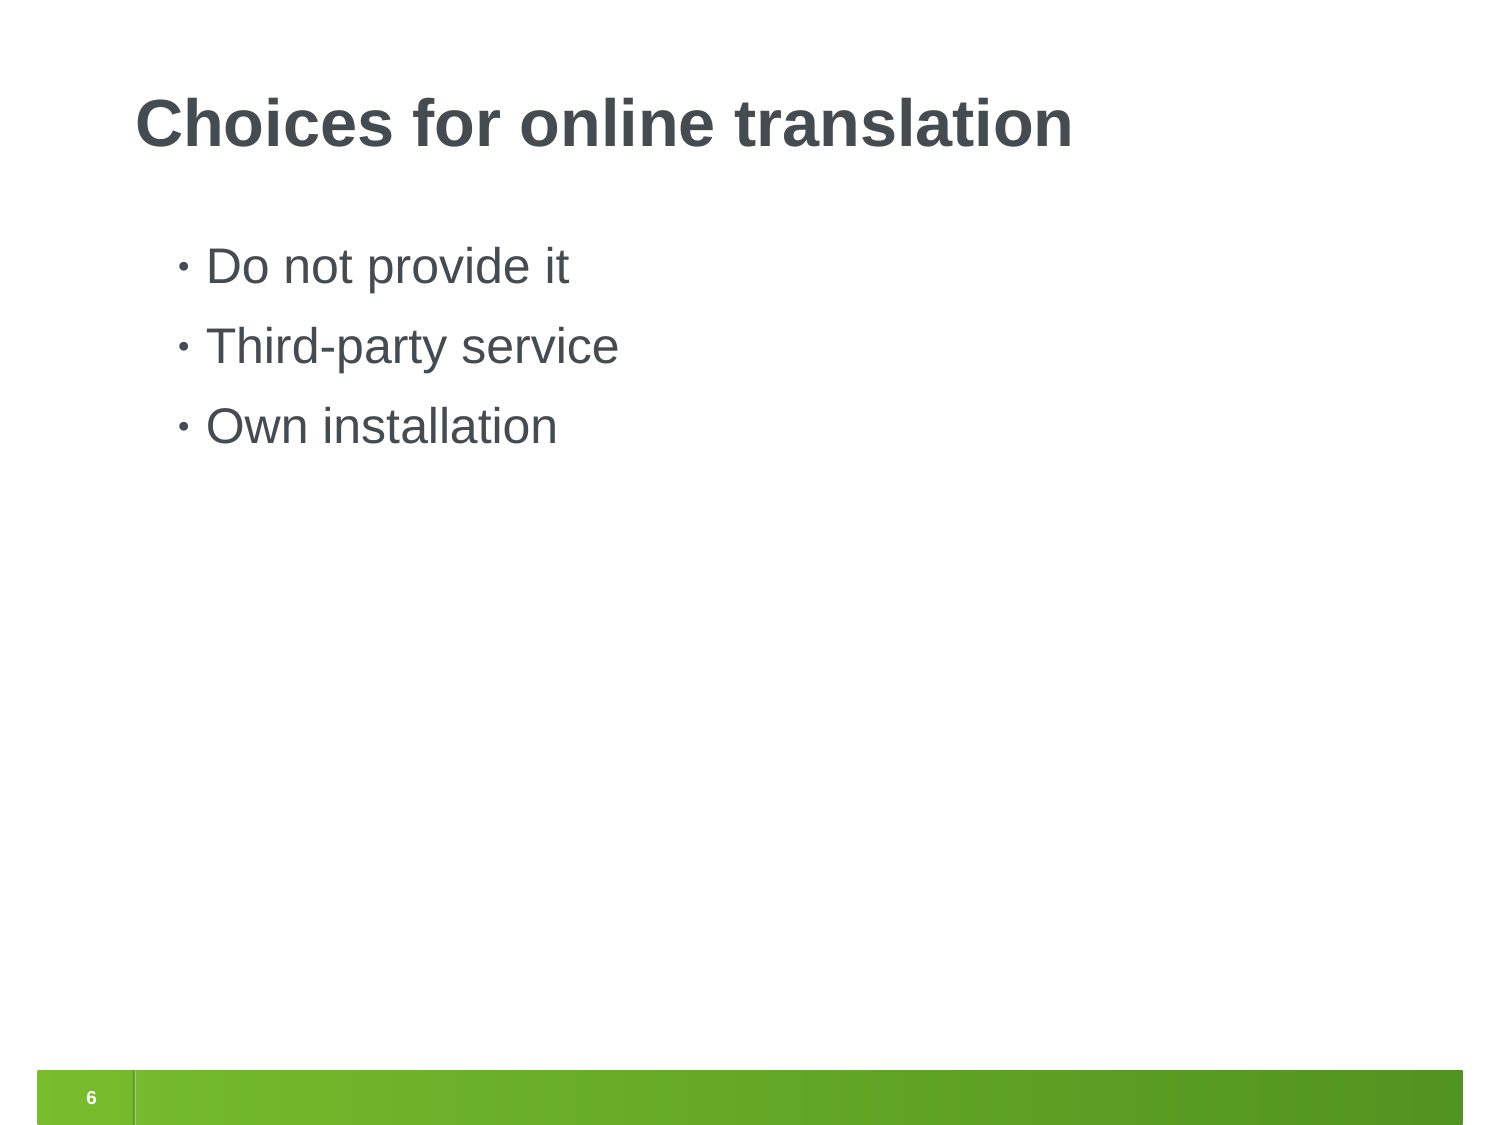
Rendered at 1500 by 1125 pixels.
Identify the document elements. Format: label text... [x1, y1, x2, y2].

title Choices for online translation [135, 41, 1372, 204]
list Do not provide it Third-party service Own installation [135, 238, 1372, 982]
